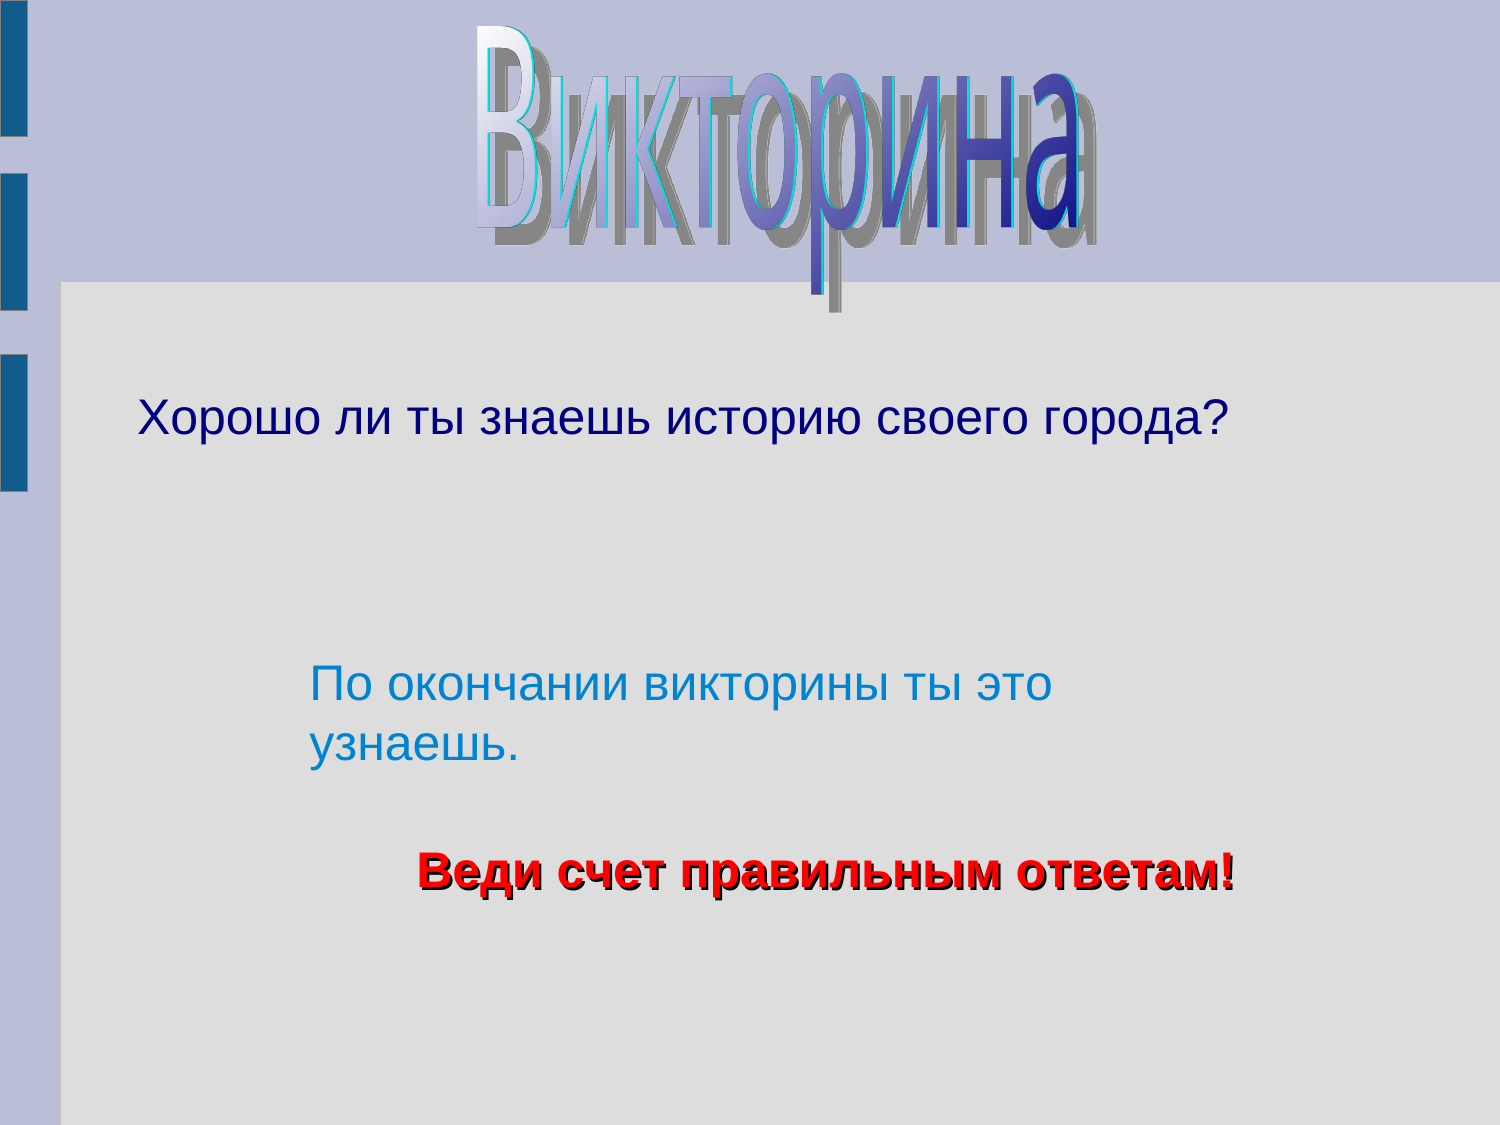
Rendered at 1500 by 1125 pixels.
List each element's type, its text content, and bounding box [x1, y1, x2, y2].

text_box Веди счет правильным ответам! [401, 830, 1500, 906]
text_box Хорошо ли ты знаешь историю своего города? [122, 377, 1479, 459]
text_box По окончании викторины ты это узнаешь. [294, 642, 1206, 778]
